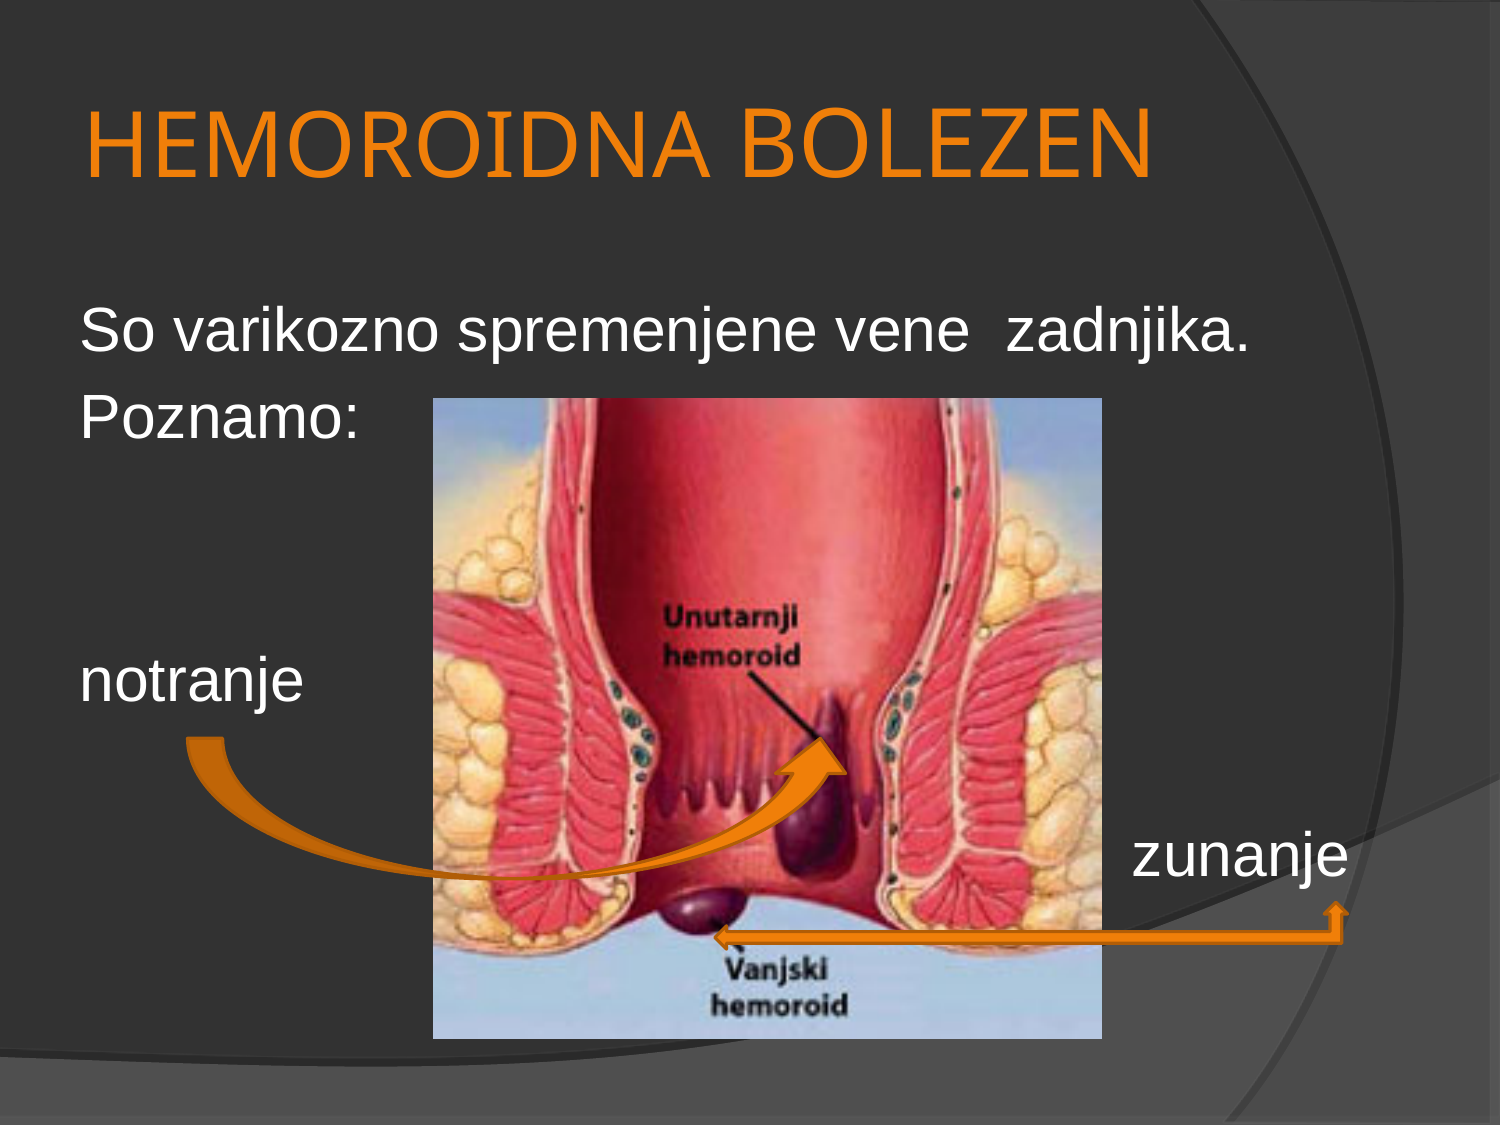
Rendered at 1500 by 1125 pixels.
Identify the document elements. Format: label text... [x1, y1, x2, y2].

text_box [187, 738, 846, 879]
title HEMOROIDNA BOLEZEN [75, 45, 1300, 233]
list So varikozno spremenjene vene zadnjika. Poznamo: notranje zunanje [58, 281, 1402, 1024]
picture [433, 398, 1102, 1039]
text_box [714, 902, 1348, 950]
